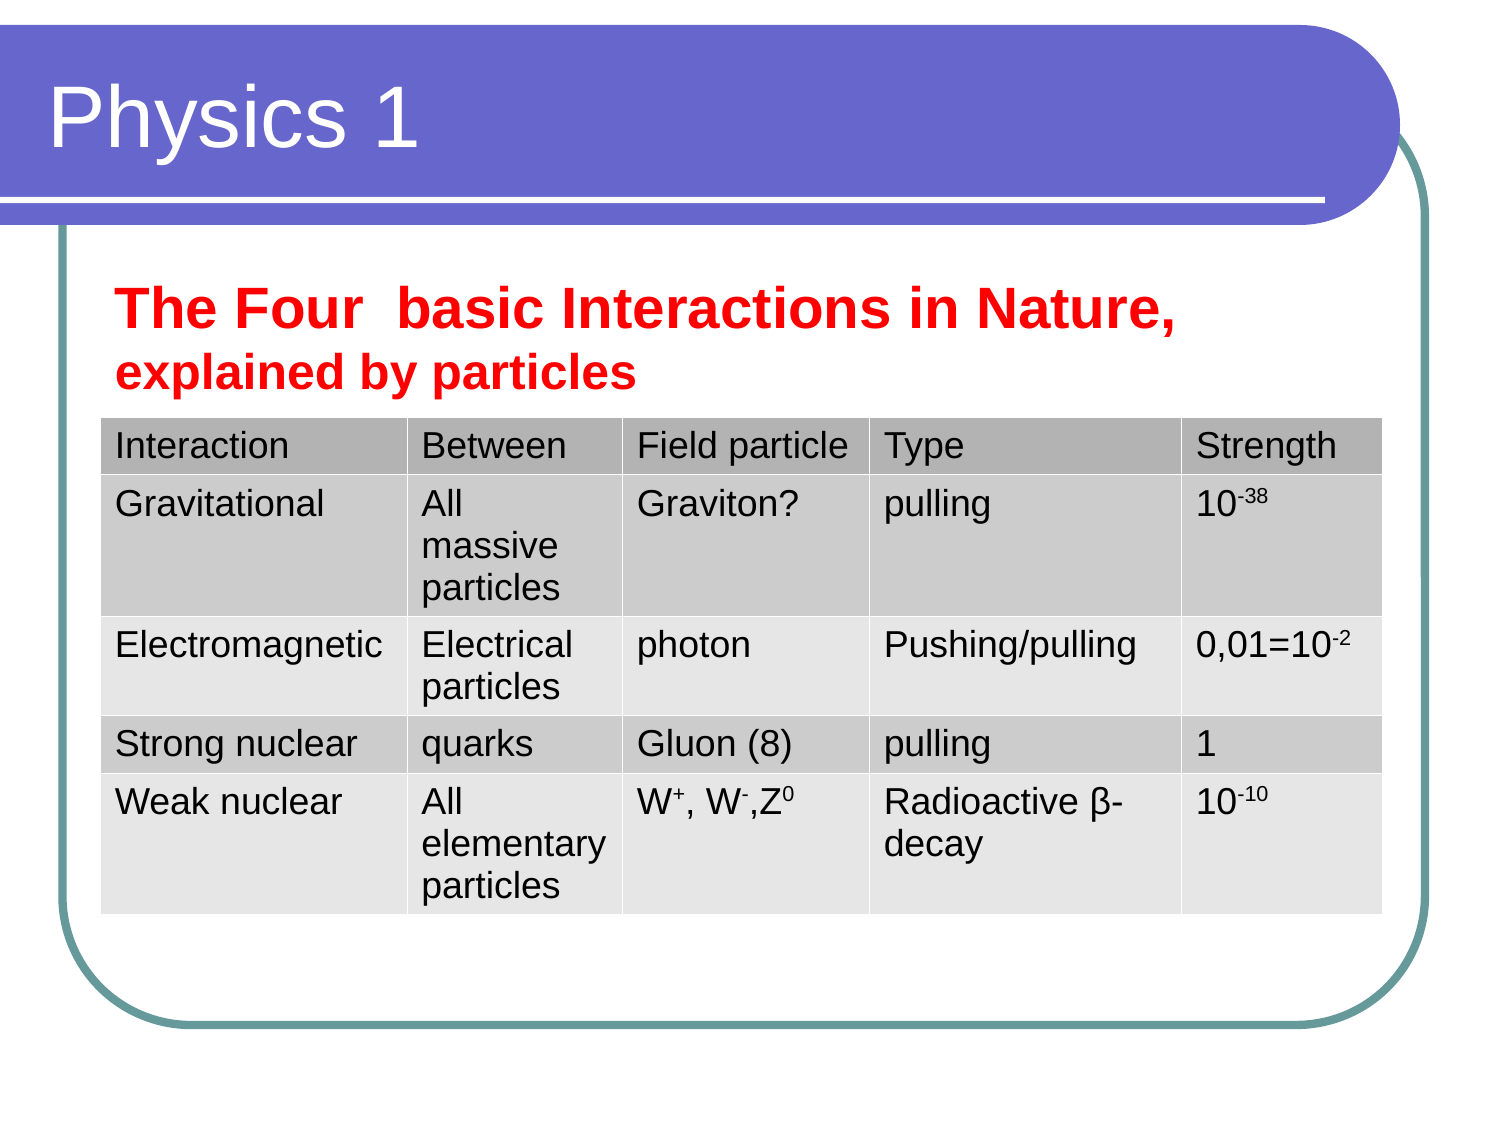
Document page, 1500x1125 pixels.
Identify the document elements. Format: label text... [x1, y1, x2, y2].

table_cell Weak nuclear [101, 774, 407, 914]
table_cell pulling [870, 716, 1181, 773]
table_cell Radioactive β-decay [870, 774, 1181, 914]
table_cell pulling [870, 475, 1181, 616]
table_cell 10-10 [1182, 774, 1382, 914]
table_cell Electromagnetic [101, 617, 407, 715]
table_header Type [870, 418, 1181, 474]
table_cell Strong nuclear [101, 716, 407, 773]
table_cell Gravitational [101, 475, 407, 616]
table_cell 0,01=10-2 [1182, 617, 1382, 715]
table_cell All elementary particles [408, 774, 622, 914]
table_cell Gluon (8) [623, 716, 869, 773]
table_cell quarks [408, 716, 622, 773]
table_cell Pushing/pulling [870, 617, 1181, 715]
table_header Field particle [623, 418, 869, 474]
table_header Interaction [101, 418, 407, 474]
table_cell 1 [1182, 716, 1382, 773]
table_header Strength [1182, 418, 1382, 474]
title Physics 1 [32, 37, 1347, 188]
list The Four basic Interactions in Nature, explained by particles [99, 262, 1400, 988]
table_cell W+, W-,Z0 [623, 774, 869, 914]
table_cell Graviton? [623, 475, 869, 616]
table_header Between [408, 418, 622, 474]
table_cell photon [623, 617, 869, 715]
table_cell 10-38 [1182, 475, 1382, 616]
table_cell Electrical particles [408, 617, 622, 715]
table_cell All massive particles [408, 475, 622, 616]
